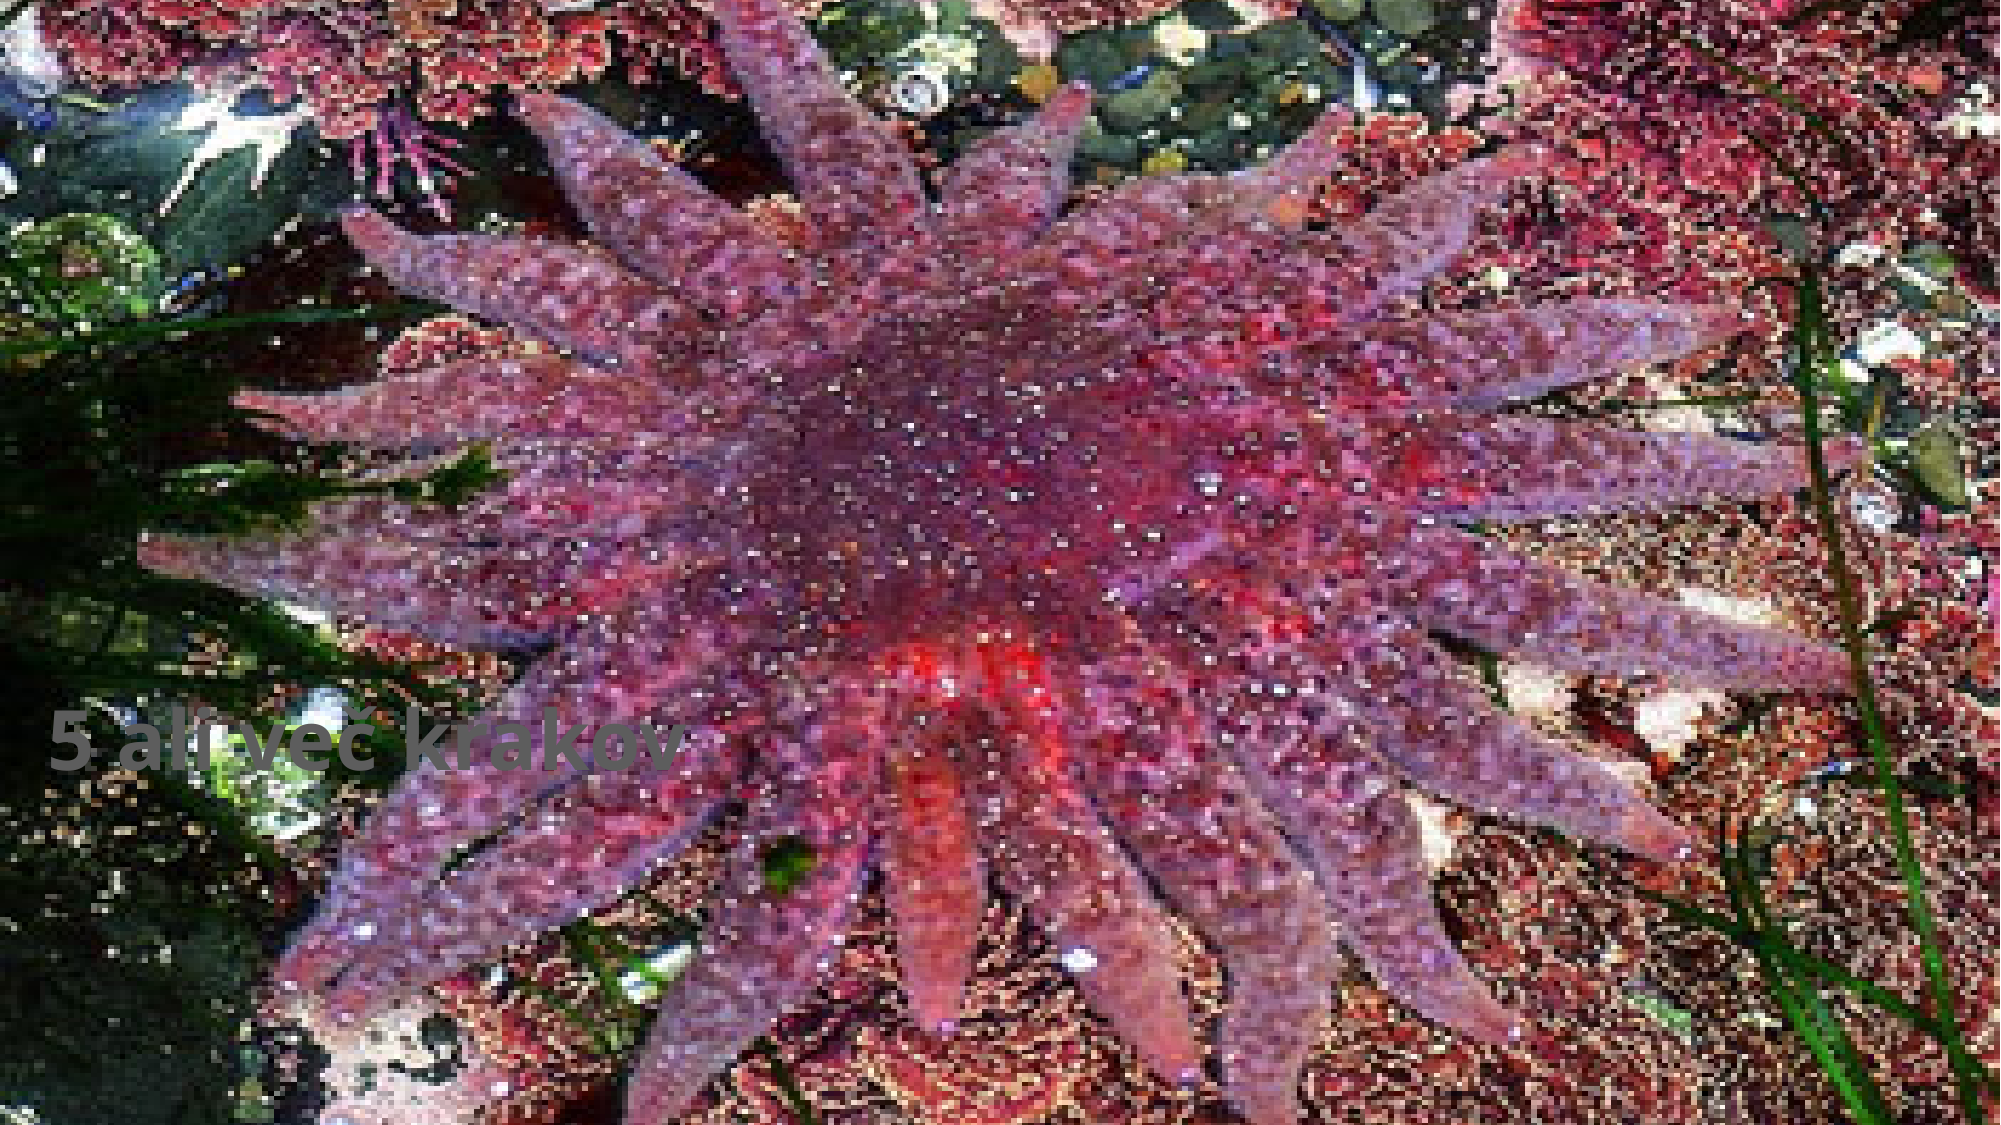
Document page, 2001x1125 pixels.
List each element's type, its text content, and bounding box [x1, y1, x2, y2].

text_box 5 ali več krakov [32, 679, 1295, 795]
picture [0, 0, 2000, 1125]
